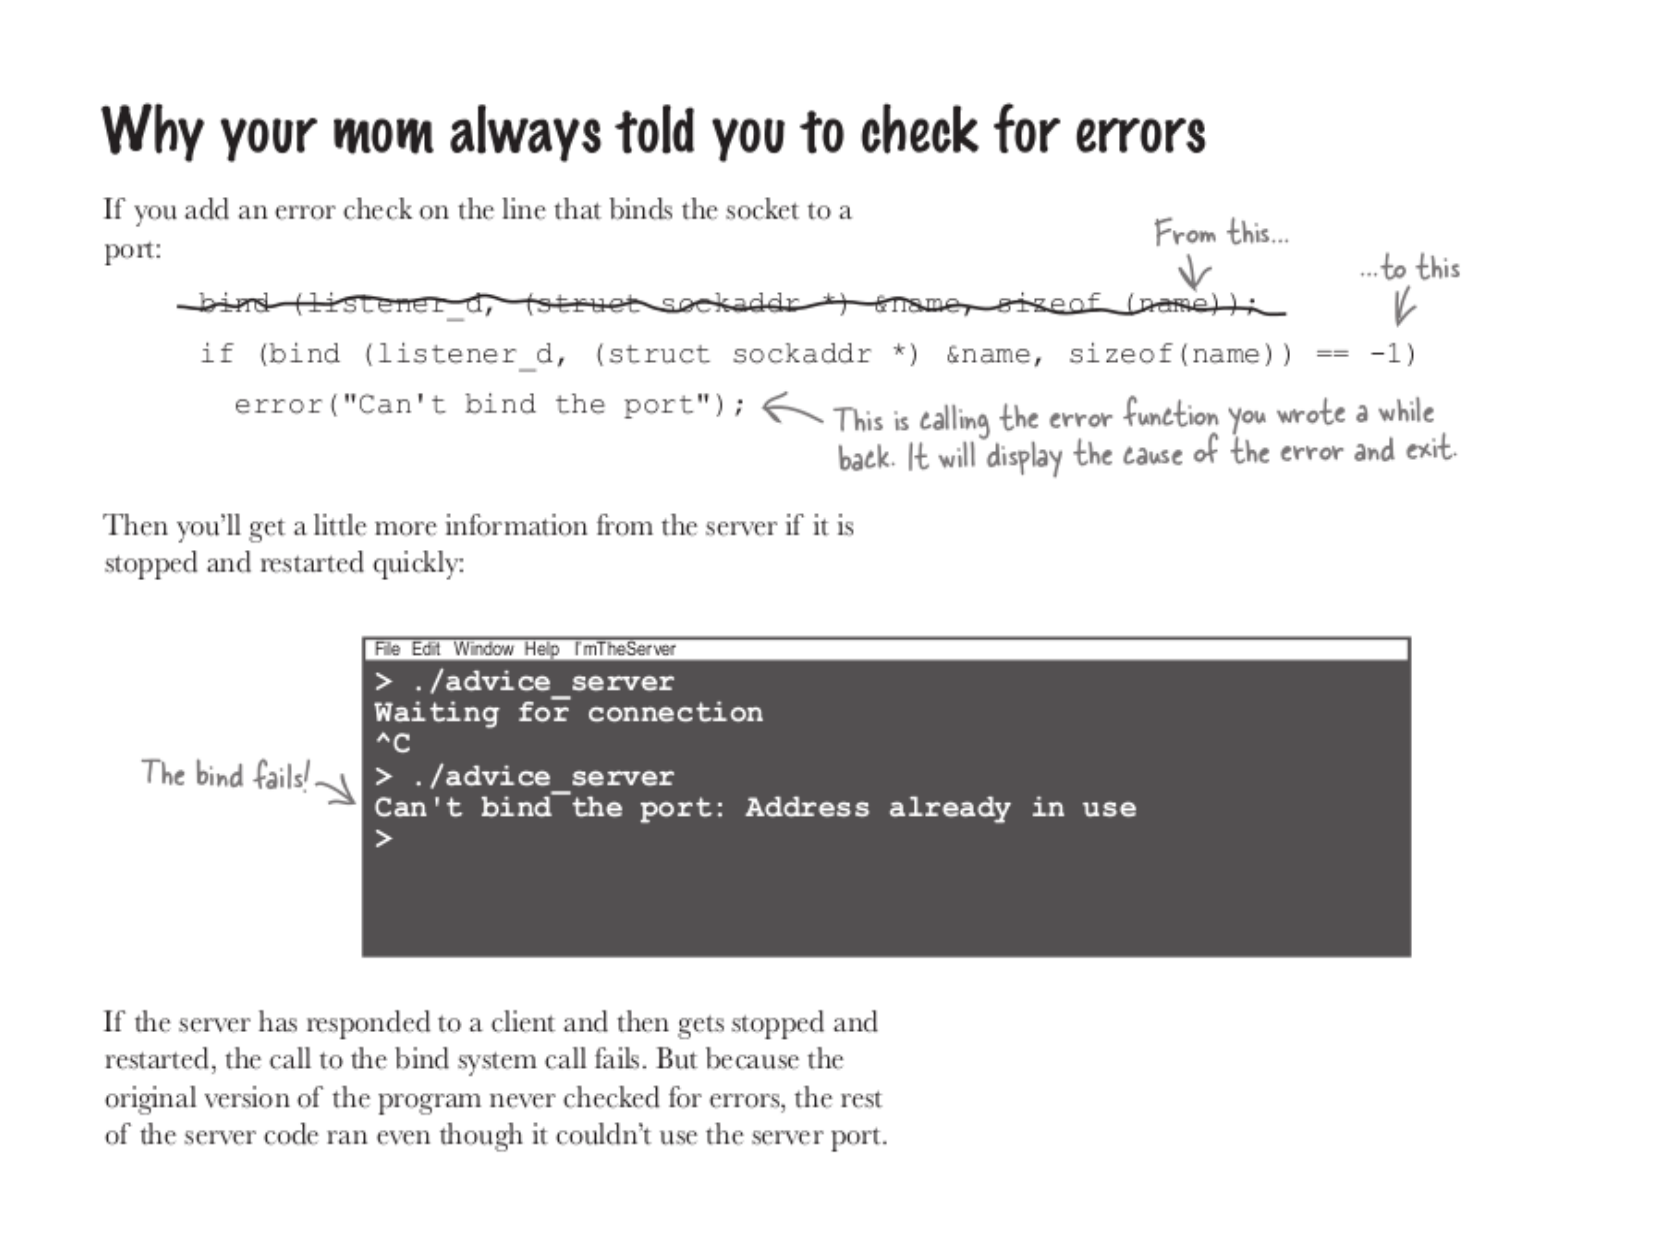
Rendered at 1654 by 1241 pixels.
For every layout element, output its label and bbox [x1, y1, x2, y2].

picture [70, 70, 1595, 1158]
